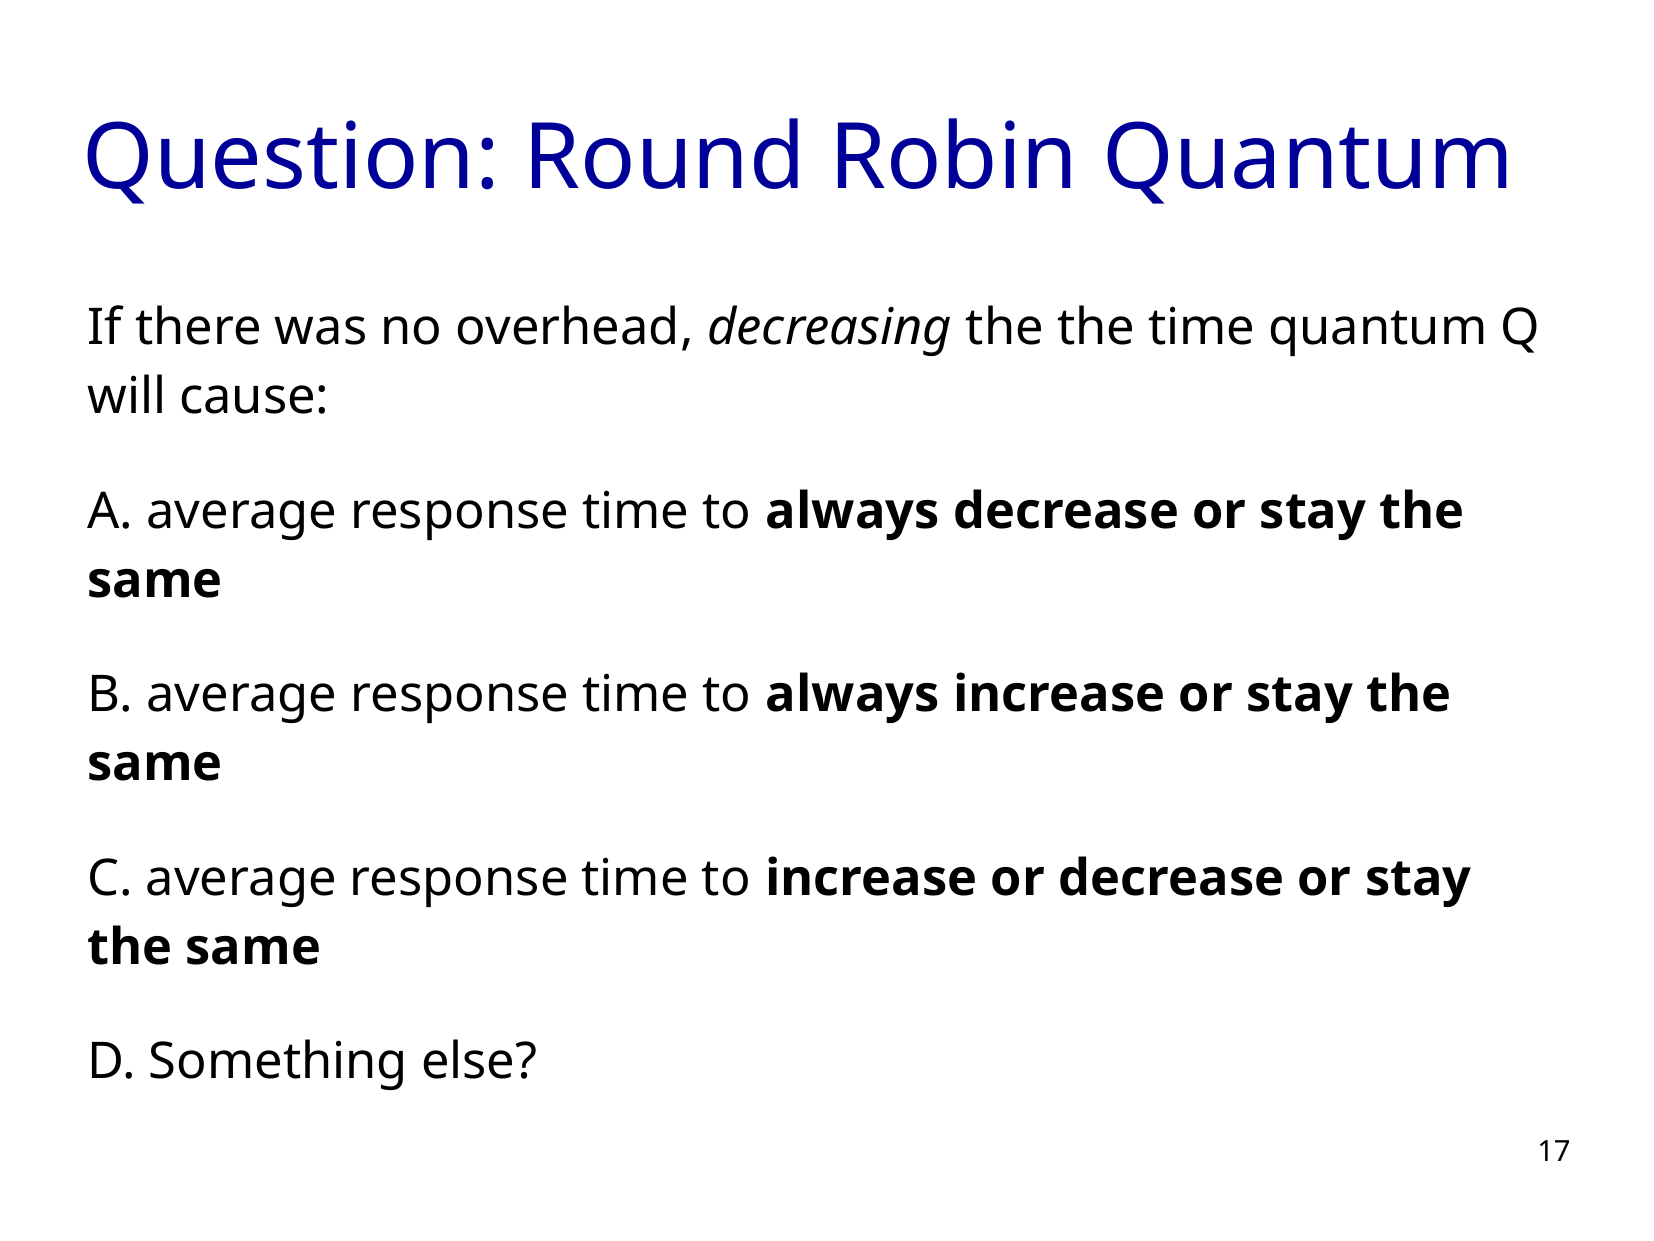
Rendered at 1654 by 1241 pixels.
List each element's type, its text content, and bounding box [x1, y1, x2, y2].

title Question: Round Robin Quantum [82, 49, 1571, 257]
list If there was no overhead, decreasing the the time quantum Q will cause: A. average response time to always decrease or stay the same B. average response time to always increase or stay the same C. average response time to increase or decrease or stay the same D. Something else? [60, 290, 1571, 1096]
